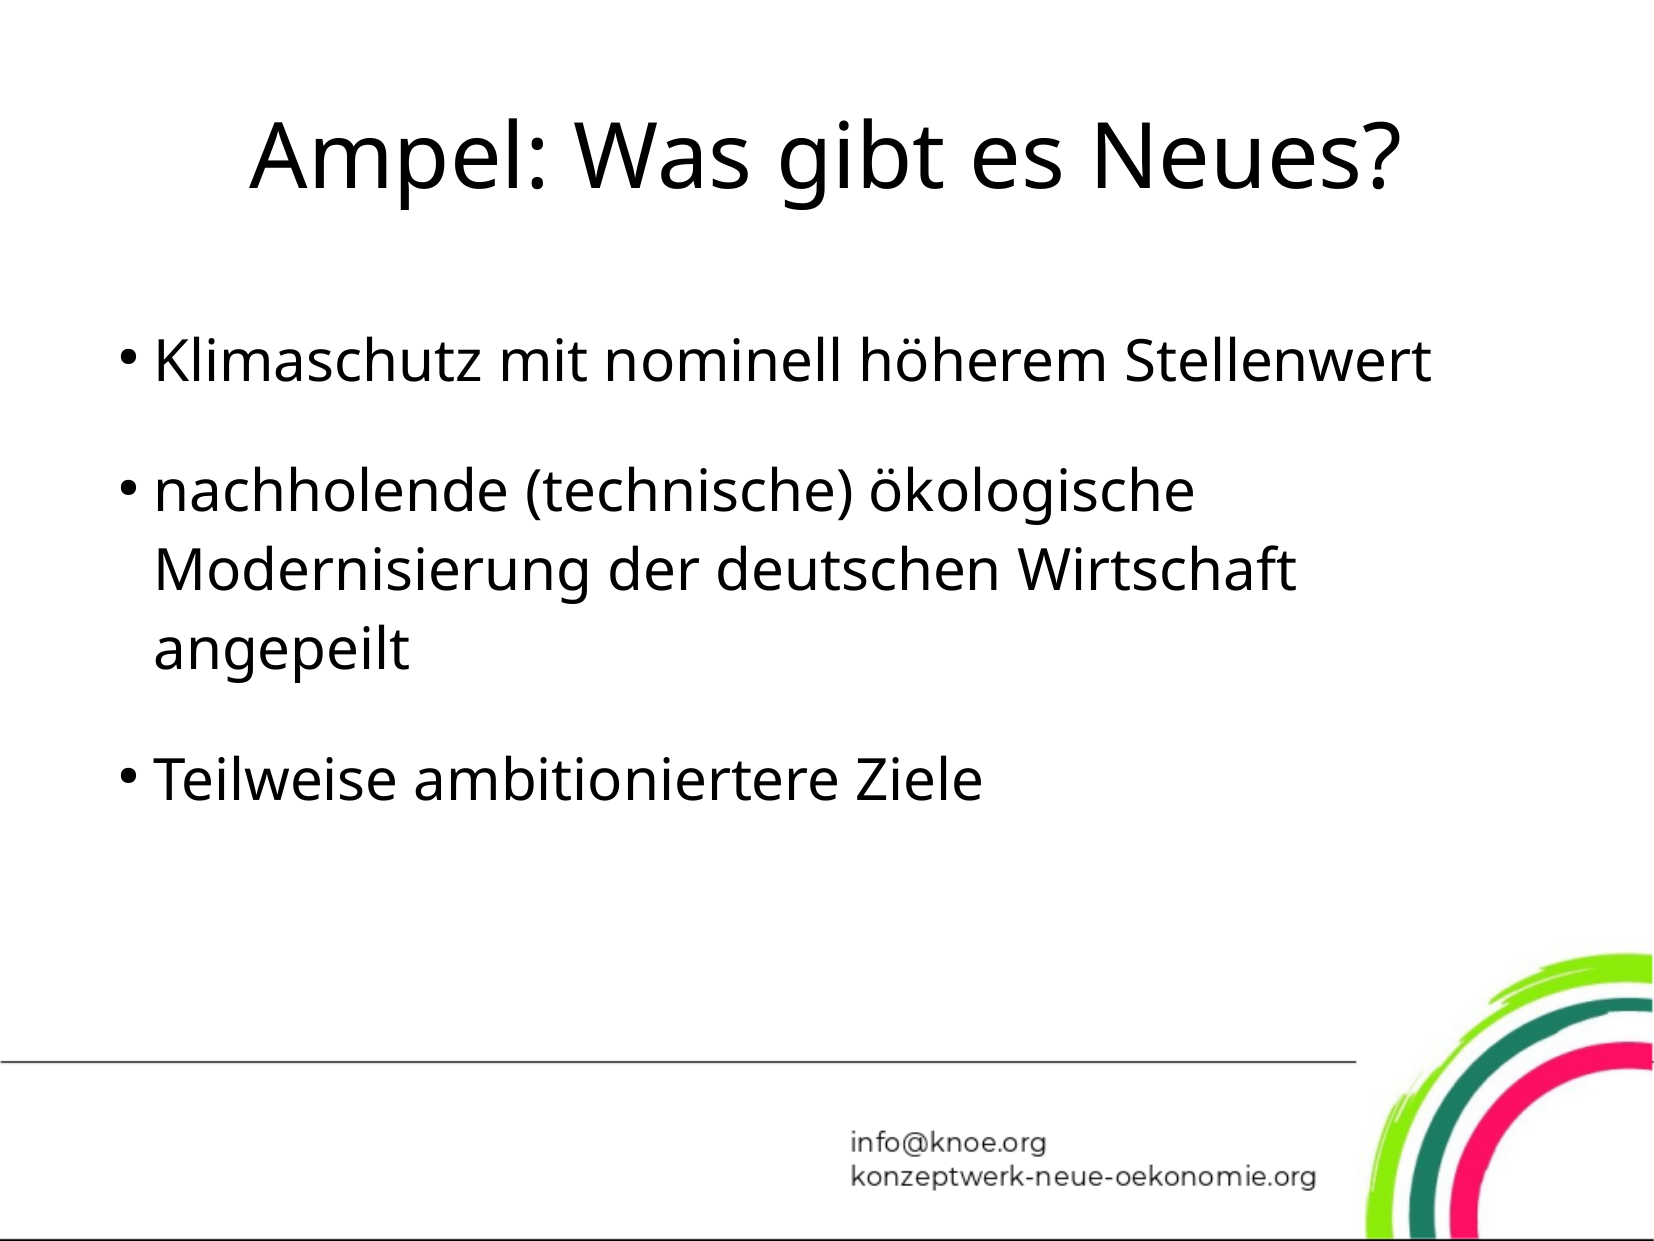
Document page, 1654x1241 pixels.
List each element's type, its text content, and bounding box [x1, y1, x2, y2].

title Ampel: Was gibt es Neues? [82, 49, 1571, 257]
picture [0, 0, 1654, 1241]
list Klimaschutz mit nominell höherem Stellenwert nachholende (technische) ökologische Modernisierung der deutschen Wirtschaft angepeilt Teilweise ambitioniertere Ziele [118, 318, 1524, 1040]
